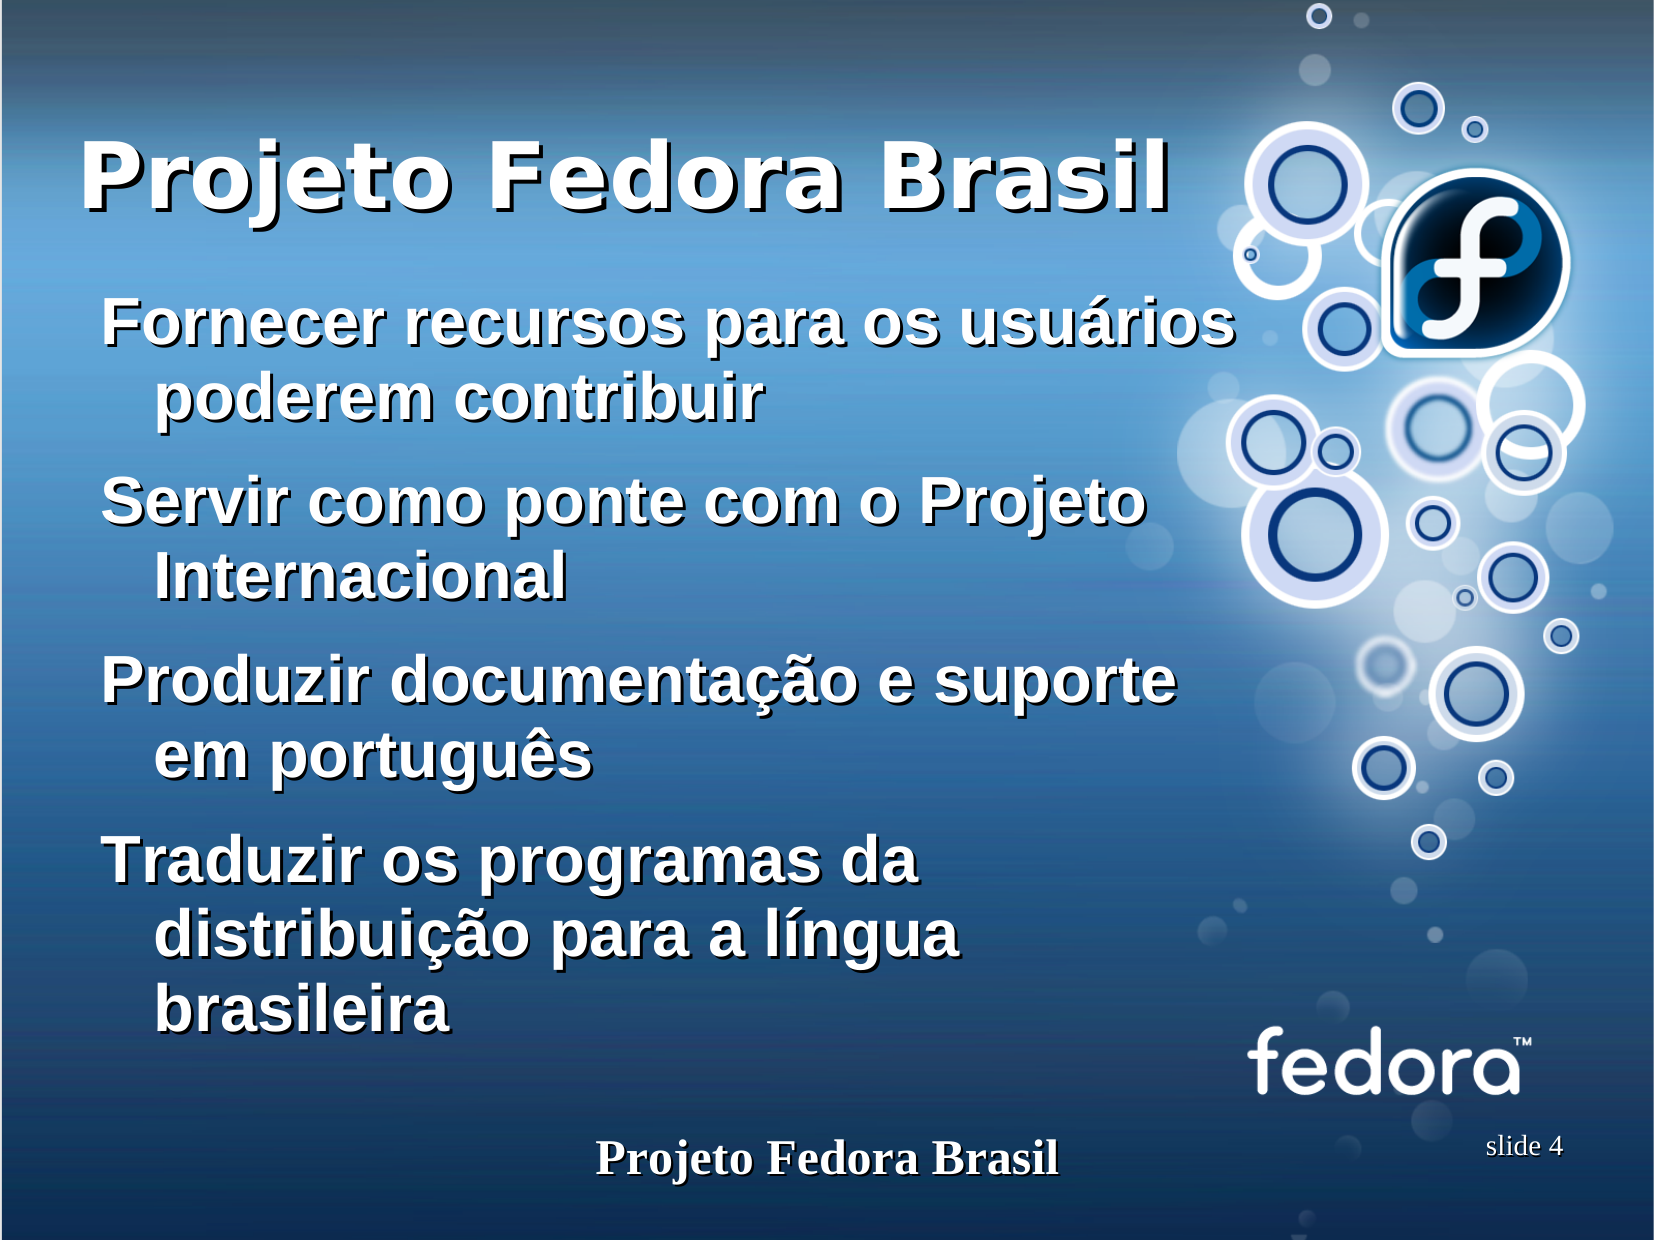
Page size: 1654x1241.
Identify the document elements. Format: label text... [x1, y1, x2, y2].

list Fornecer recursos para os usuários poderem contribuir Servir como ponte com o Projeto Internacional Produzir documentação e suporte em português Traduzir os programas da distribuição para a língua brasileira [82, 284, 1241, 1103]
picture [1, 0, 1654, 1240]
title Projeto Fedora Brasil [76, 73, 1565, 281]
